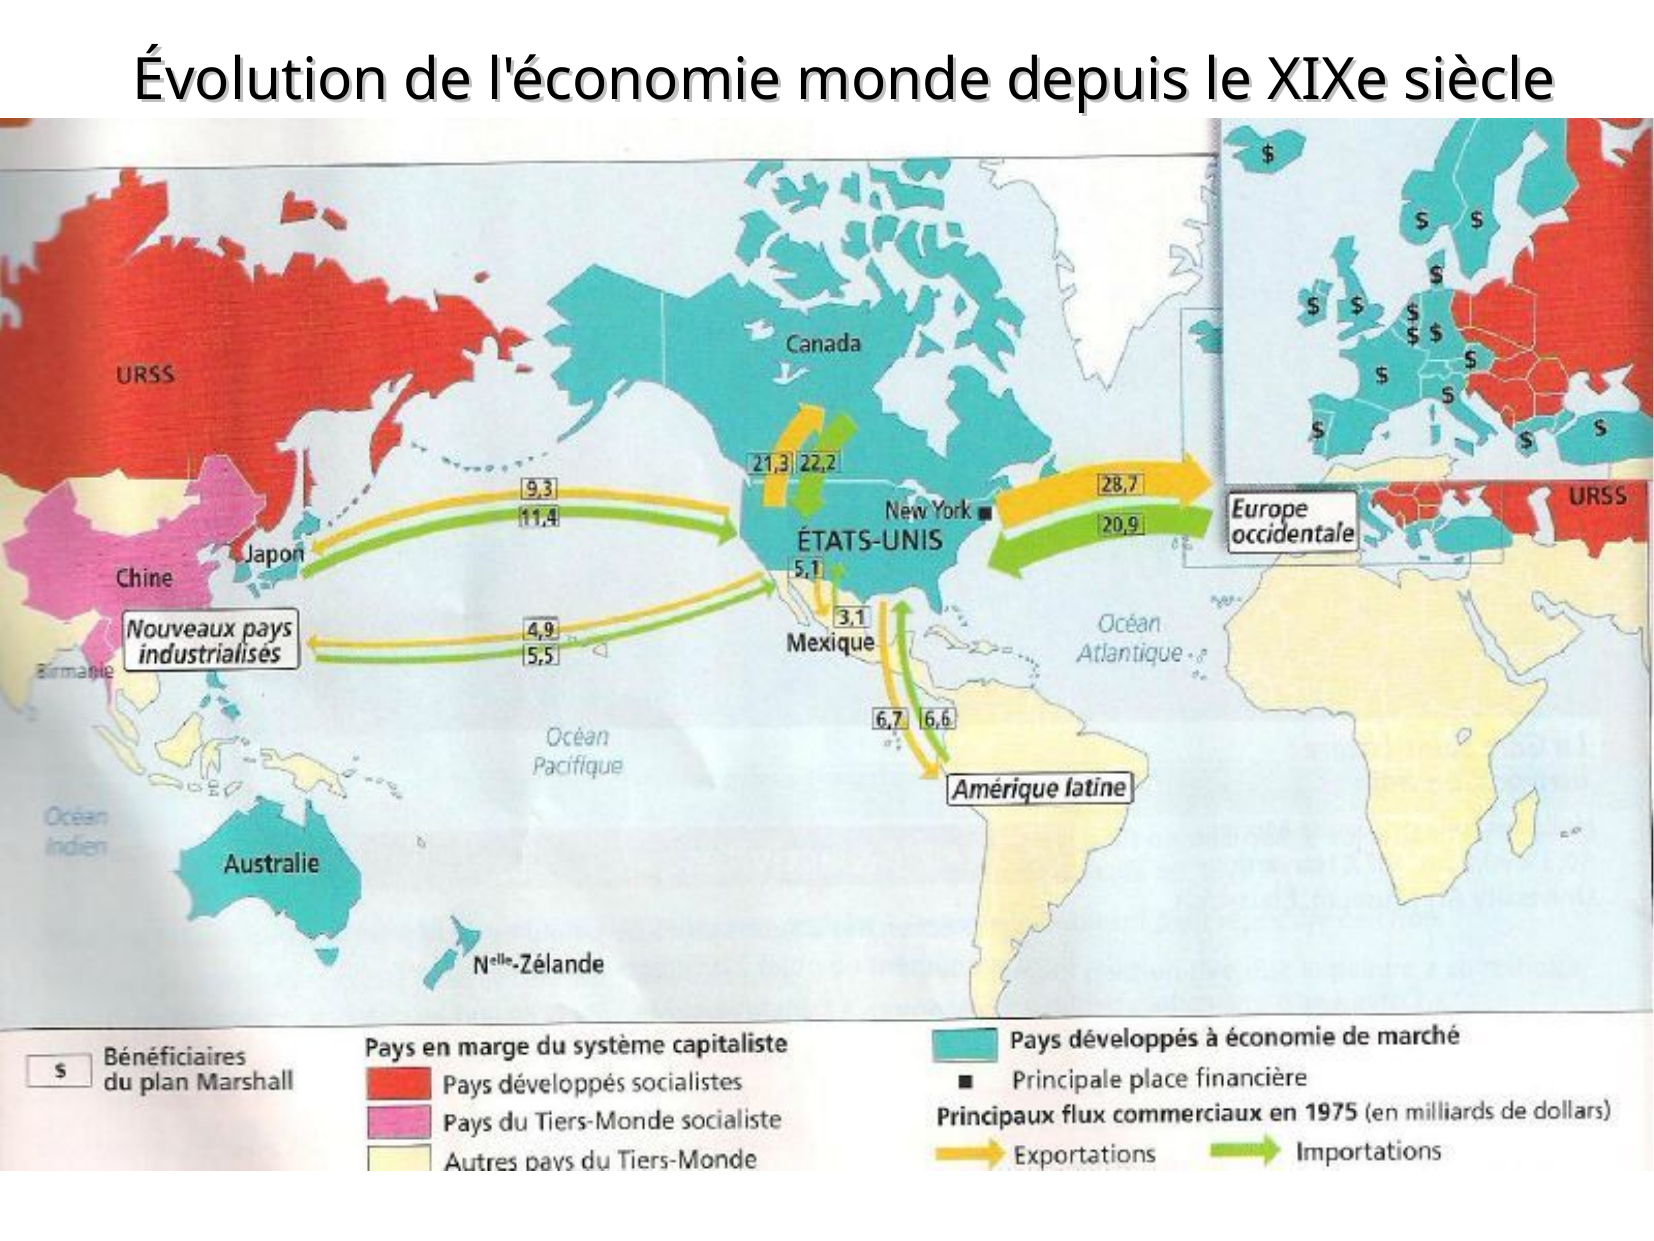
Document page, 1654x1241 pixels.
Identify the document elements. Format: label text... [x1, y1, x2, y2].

text_box Évolution de l'économie monde depuis le XIXe siècle [118, 29, 1595, 118]
picture [0, 118, 1654, 1171]
